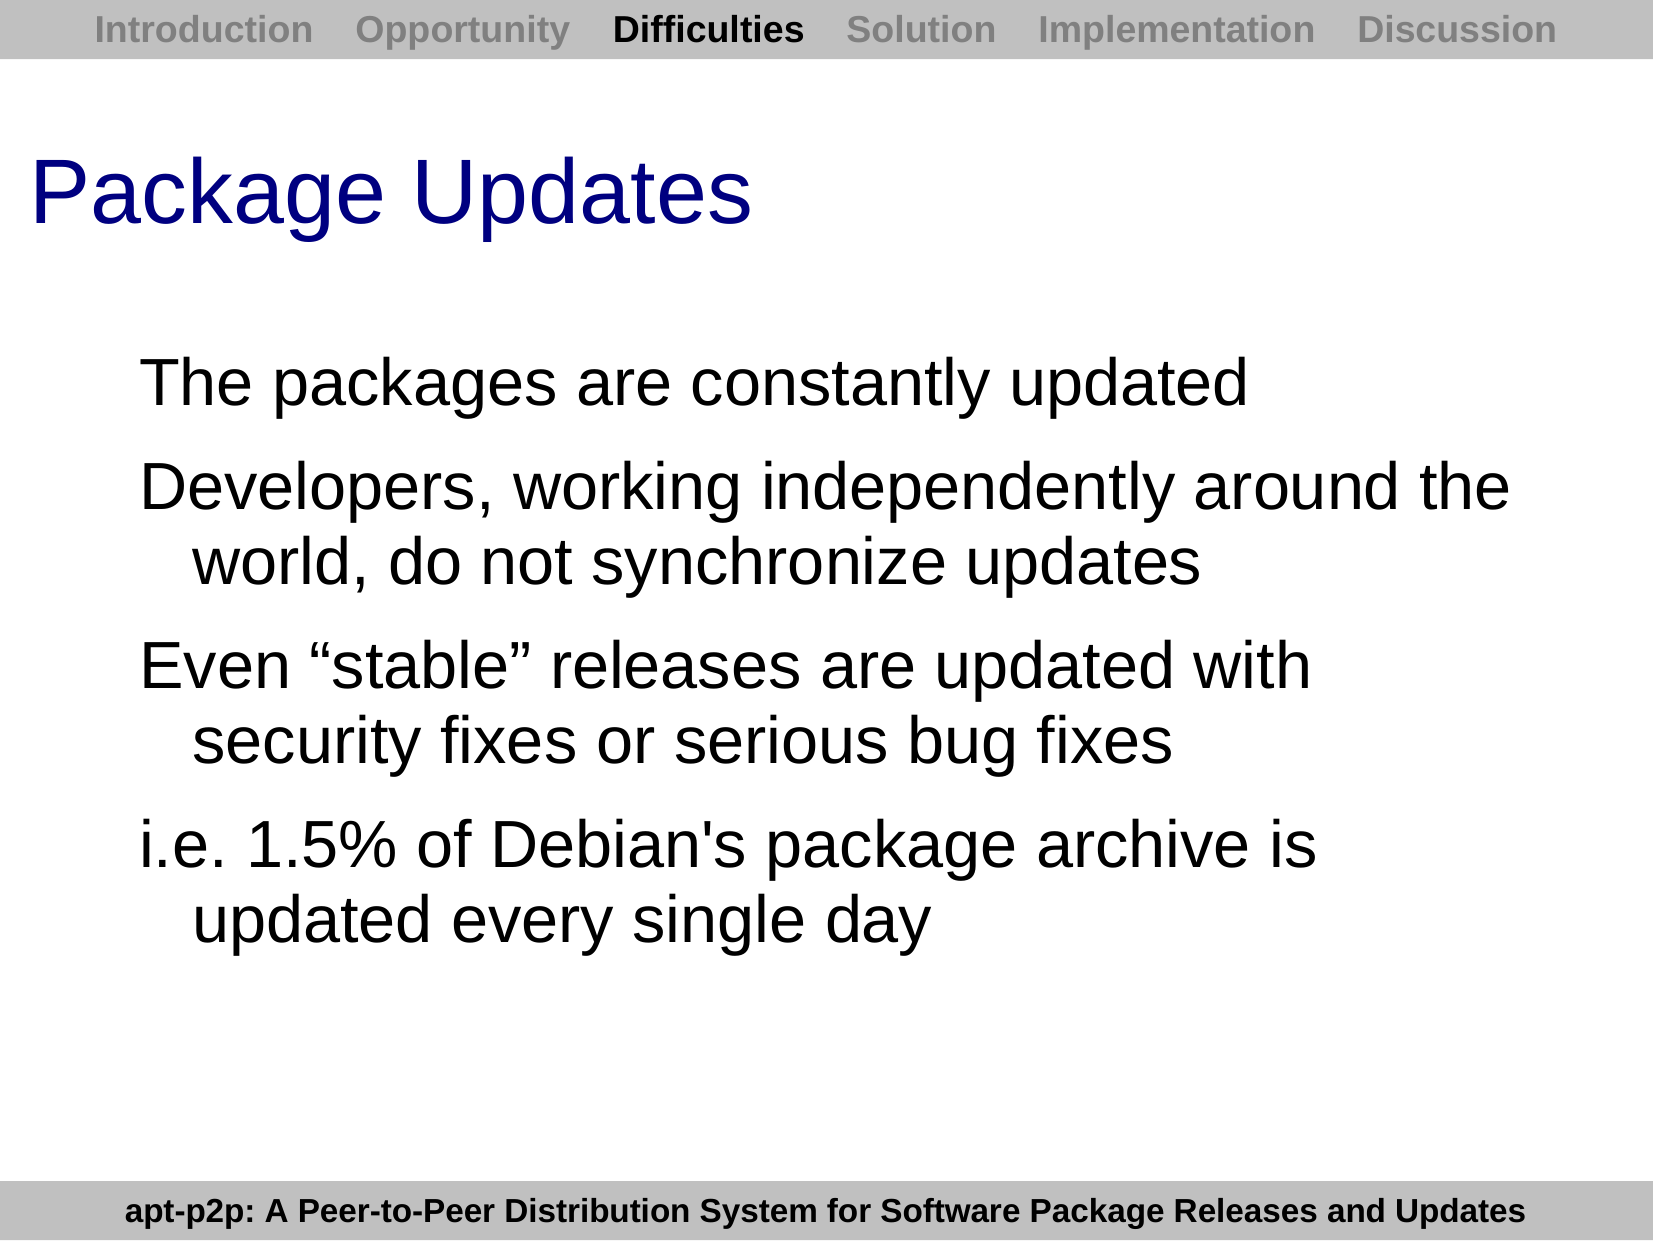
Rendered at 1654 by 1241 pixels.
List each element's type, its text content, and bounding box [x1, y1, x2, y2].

list The packages are constantly updated Developers, working independently around the world, do not synchronize updates Even “stable” releases are updated with security fixes or serious bug fixes i.e. 1.5% of Debian's package archive is updated every single day [121, 344, 1534, 1127]
title Package Updates [29, 88, 1442, 296]
